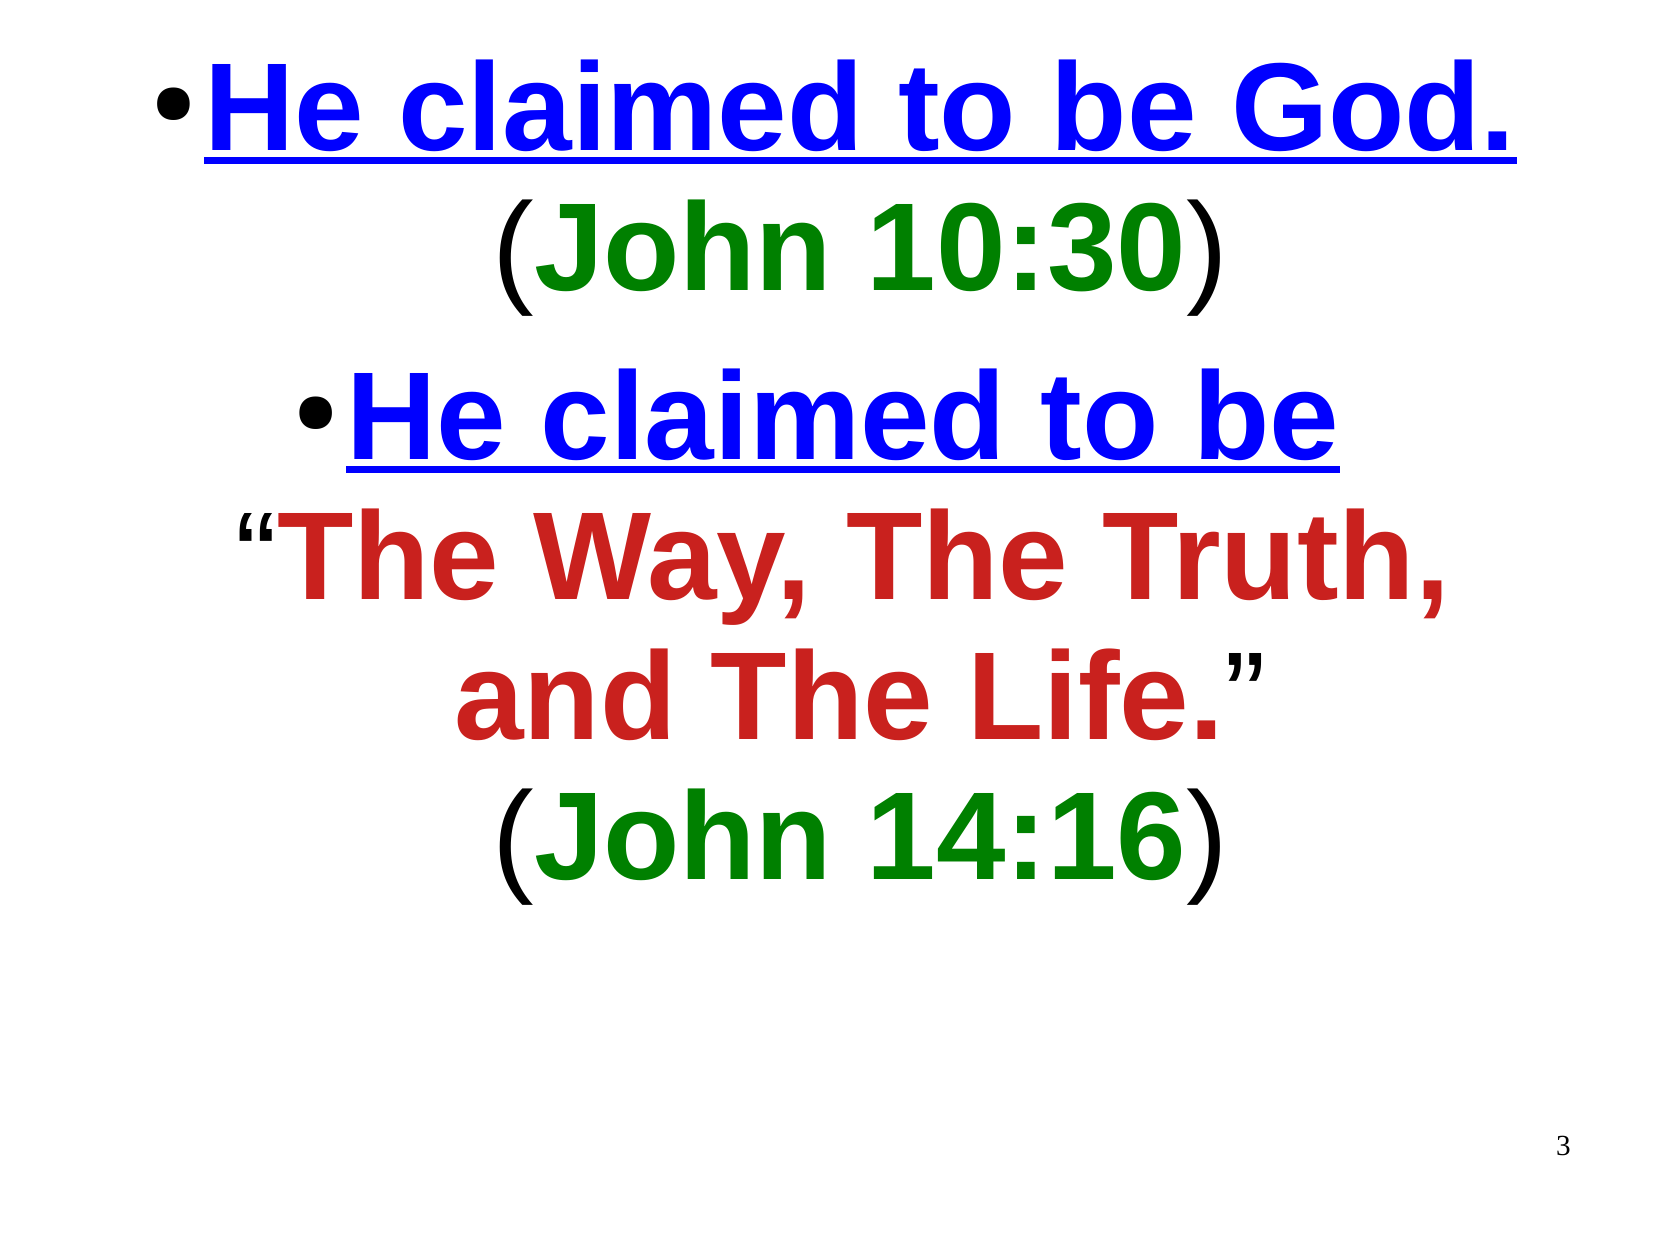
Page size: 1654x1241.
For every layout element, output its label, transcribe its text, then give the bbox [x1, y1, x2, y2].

list He claimed to be God. (John 10:30) He claimed to be “The Way, The Truth, and The Life.” (John 14:16) [37, 37, 1613, 1201]
